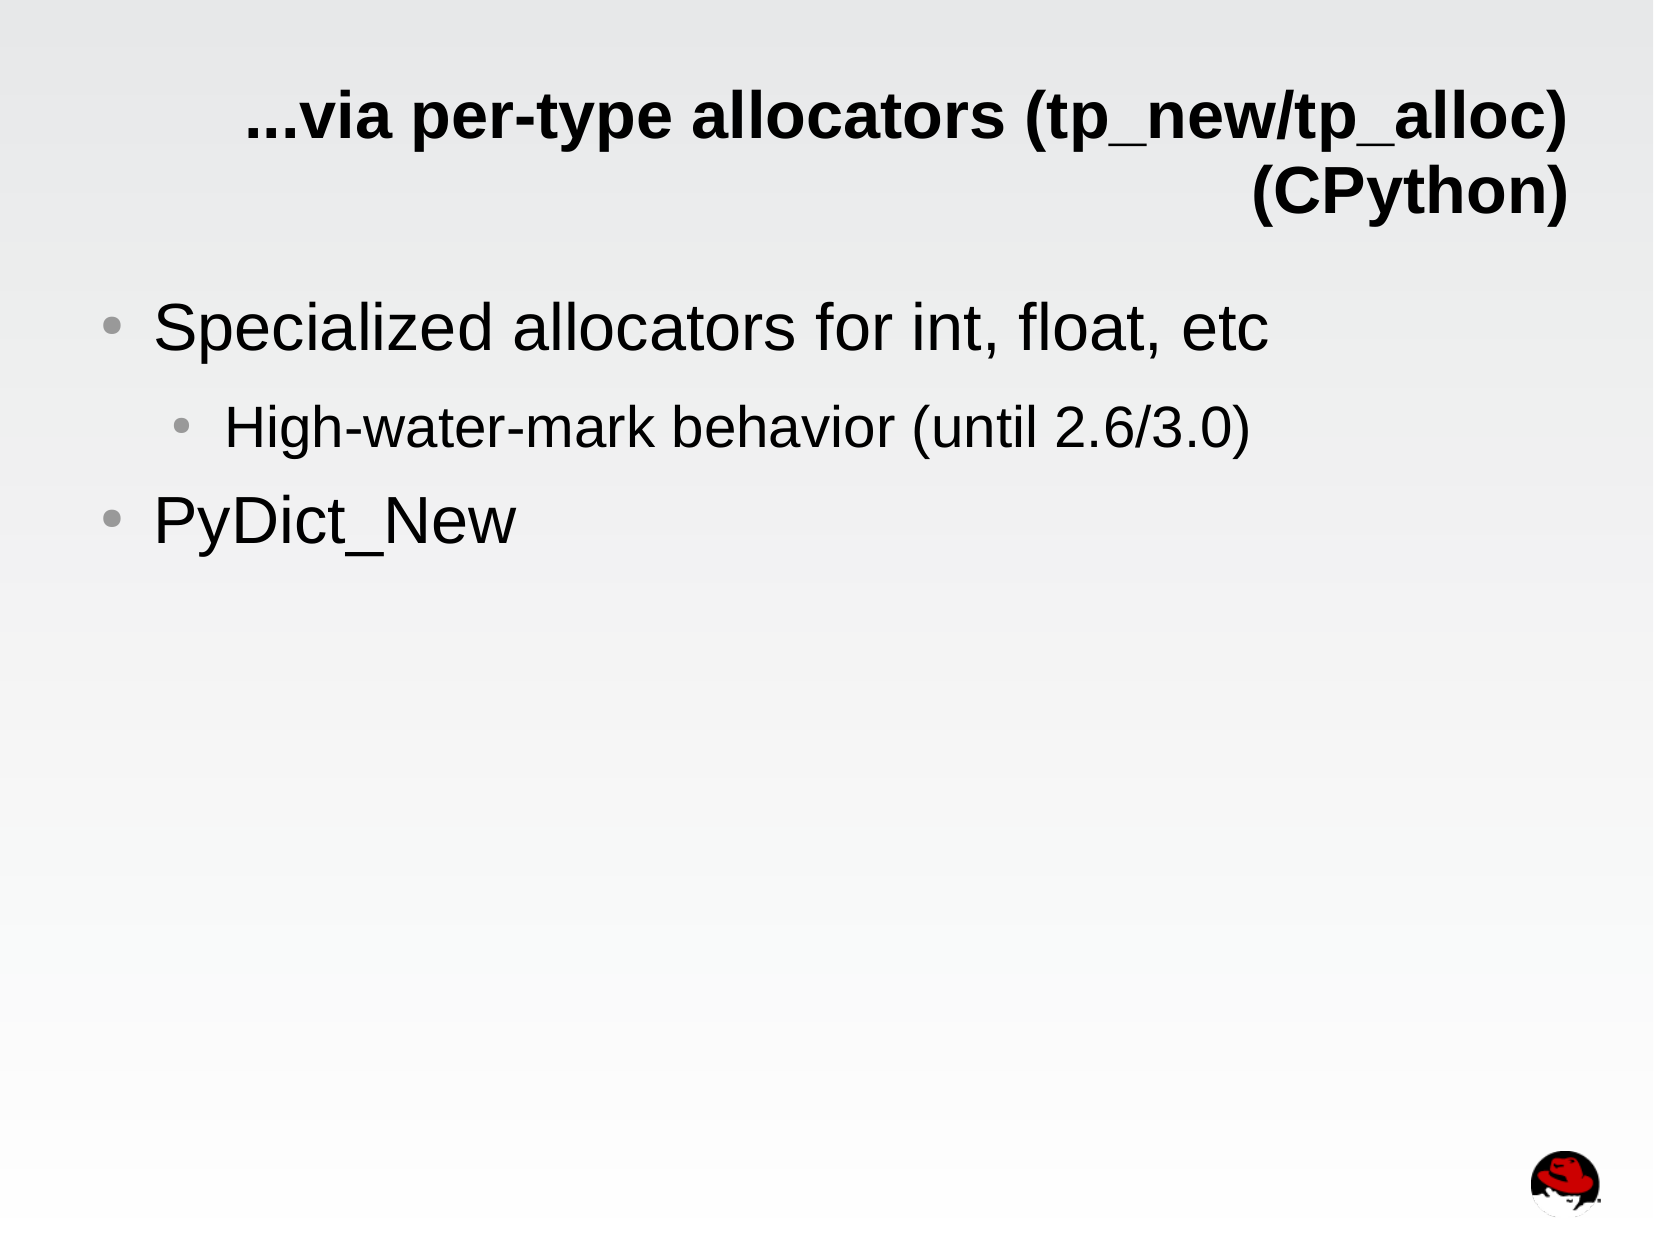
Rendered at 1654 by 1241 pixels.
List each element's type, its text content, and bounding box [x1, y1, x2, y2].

list Specialized allocators for int, float, etc High-water-mark behavior (until 2.6/3.0) PyDict_New [82, 290, 1571, 1095]
title ...via per-type allocators (tp_new/tp_alloc) (CPython) [82, 56, 1571, 250]
picture [0, 0, 1654, 1241]
